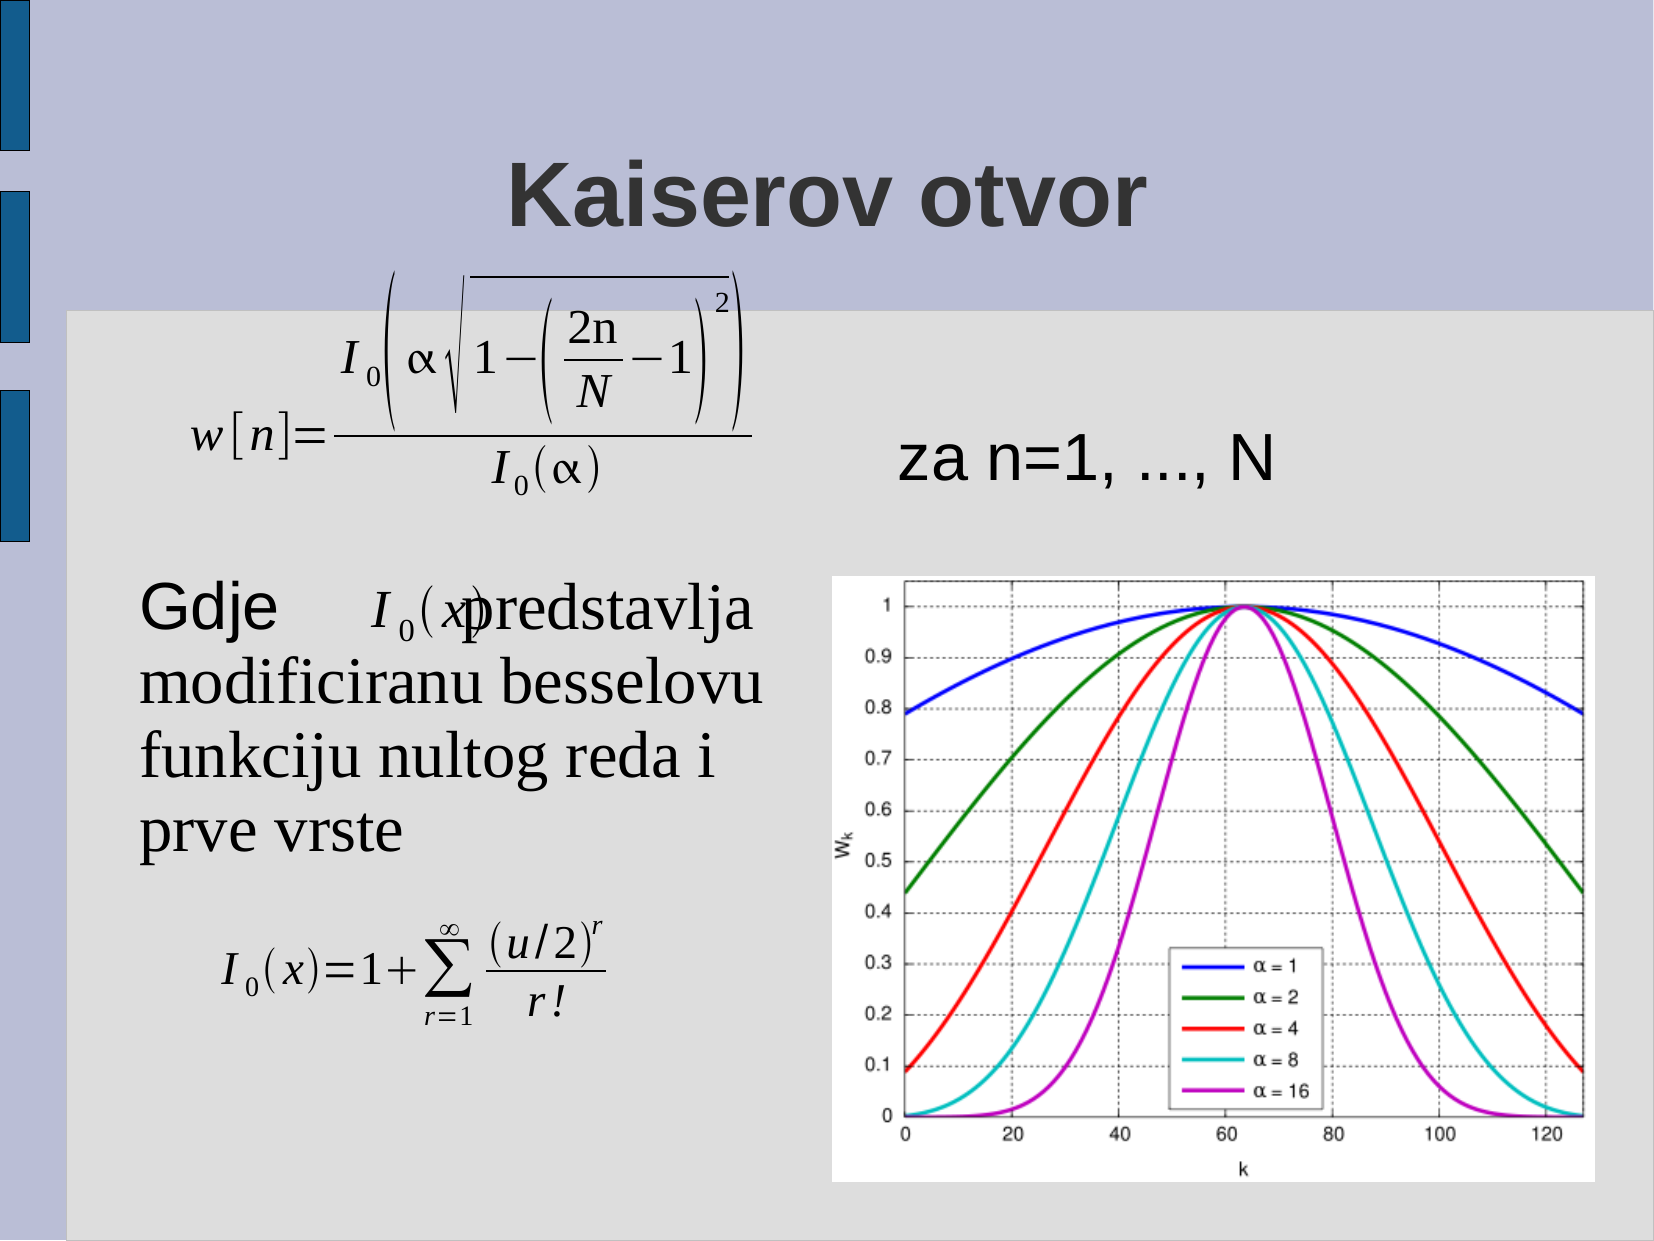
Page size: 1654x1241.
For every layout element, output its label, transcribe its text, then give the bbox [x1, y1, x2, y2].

chart [206, 908, 621, 1034]
title Kaiserov otvor [121, 91, 1534, 299]
chart [354, 580, 500, 650]
list za n=1, ..., N Gdje predstavlja modificiranu besselovu funkciju nultog reda i prve vrste [121, 344, 1534, 1112]
picture [832, 576, 1595, 1182]
chart [177, 266, 767, 502]
